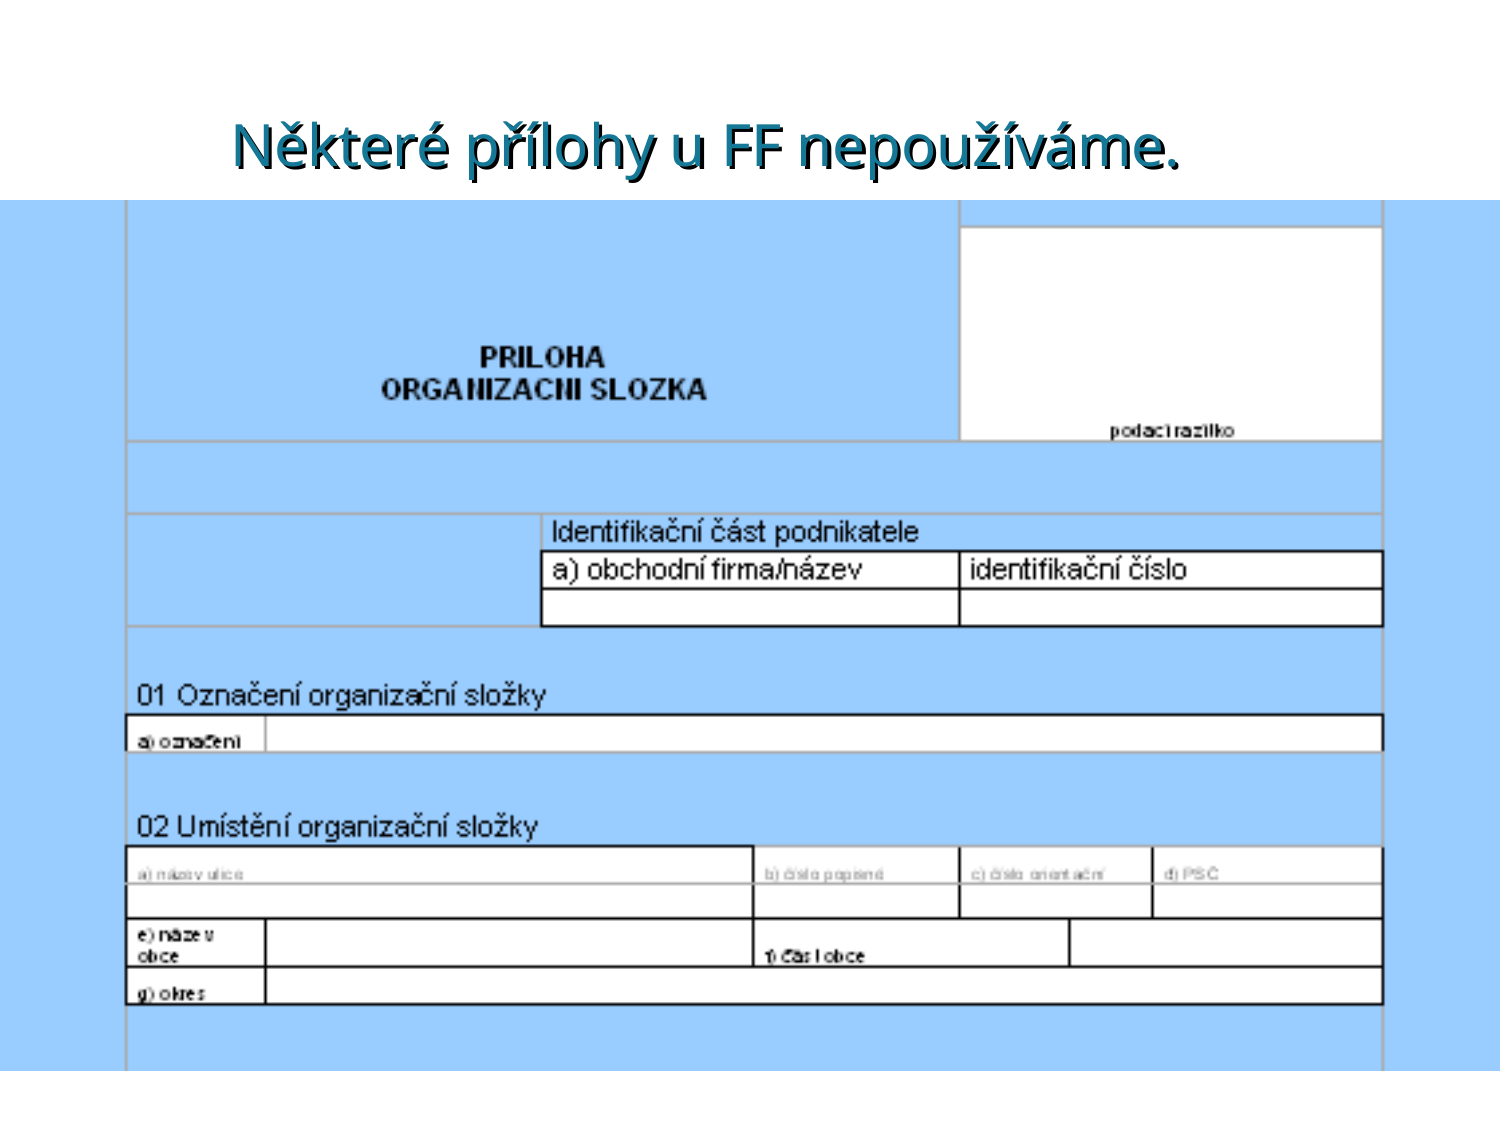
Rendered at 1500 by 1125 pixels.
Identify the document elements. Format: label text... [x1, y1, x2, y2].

picture [0, 200, 1500, 1071]
text_box Některé přílohy u FF nepoužíváme. [215, 99, 1285, 186]
